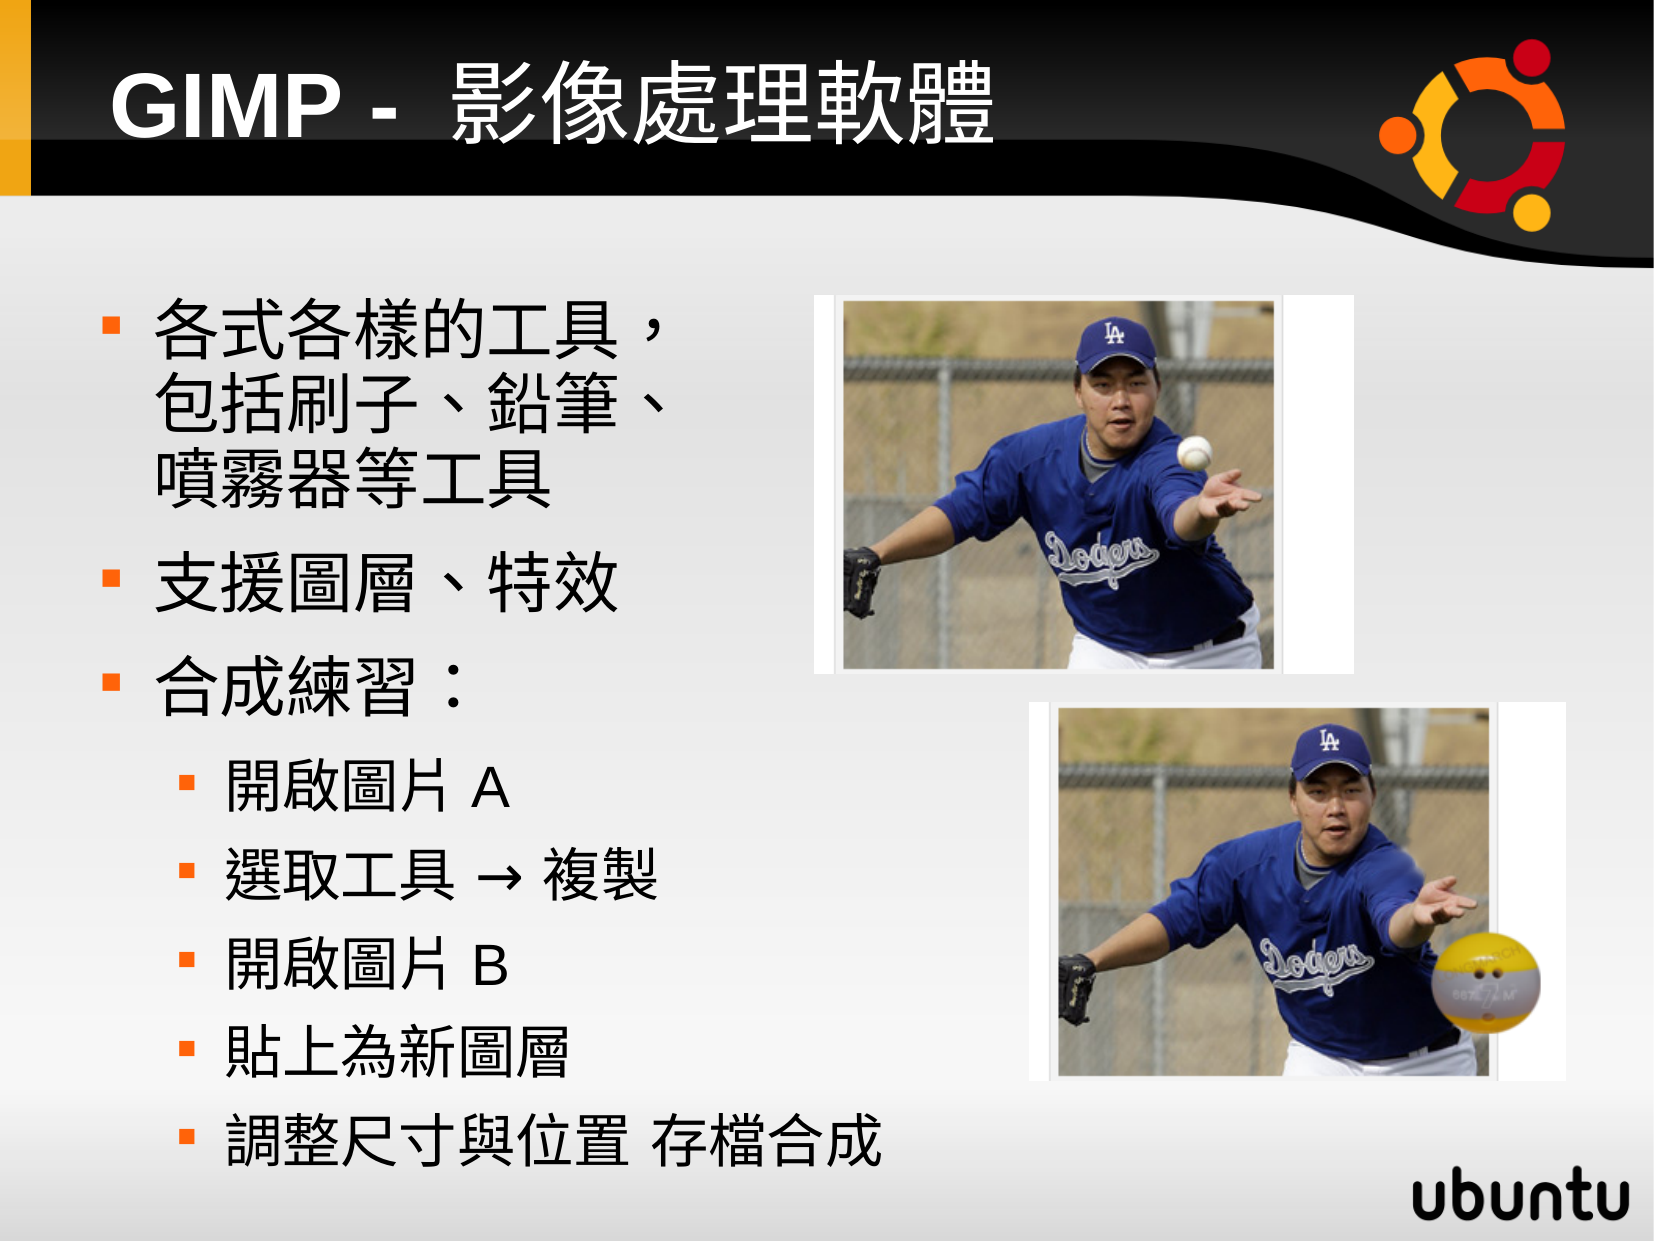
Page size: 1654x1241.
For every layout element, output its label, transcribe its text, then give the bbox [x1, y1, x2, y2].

picture [0, 0, 1654, 1241]
title GIMP - 影像處理軟體 [76, 7, 1565, 200]
list 各式各樣的工具， 包括刷子、鉛筆、 噴霧器等工具 支援圖層、特效 合成練習： 開啟圖片A 選取工具 → 複製 開啟圖片B 貼上為新圖層 調整尺寸與位置 存檔合成 [82, 290, 1034, 1201]
